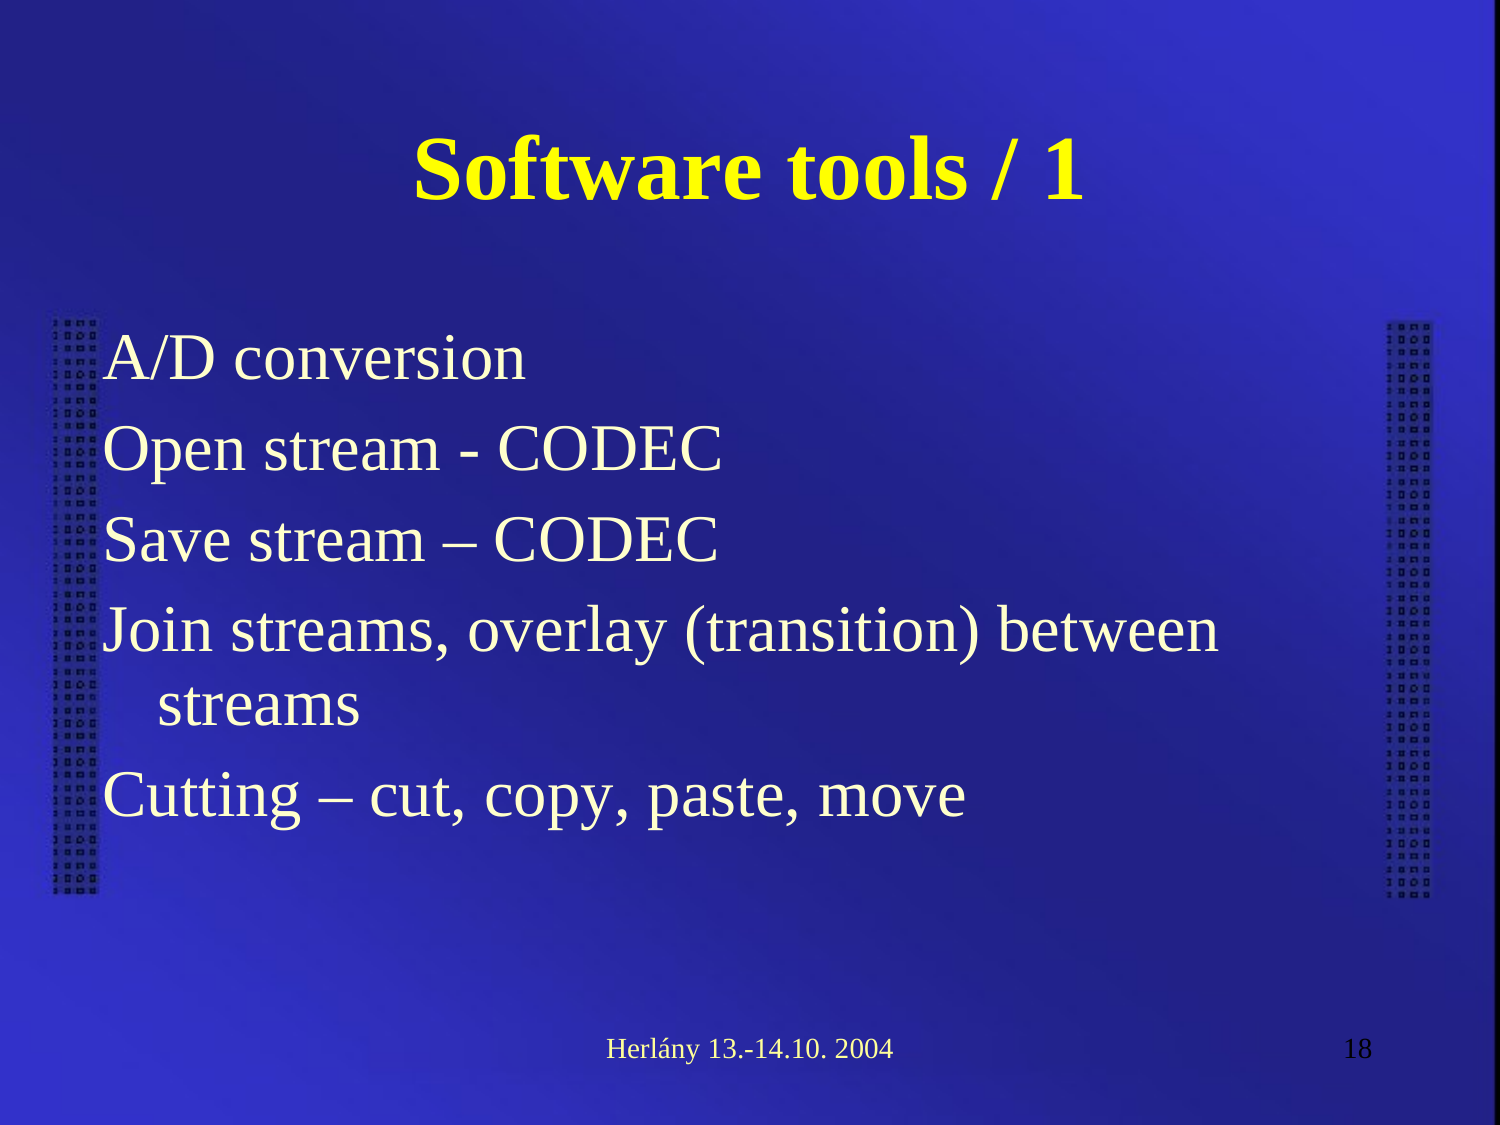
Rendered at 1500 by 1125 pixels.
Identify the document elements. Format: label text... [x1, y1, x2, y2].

picture [0, 0, 1500, 1125]
text_box 20 [1074, 1024, 1388, 1073]
list A/D conversion Open stream - CODEC Save stream – CODEC Join streams, overlay (transition) between streams Cutting – cut, copy, paste, move [87, 312, 1438, 988]
text_box Herlány 13.-14.10. 2004 [512, 1024, 988, 1073]
title Software tools / 1 [112, 74, 1388, 263]
